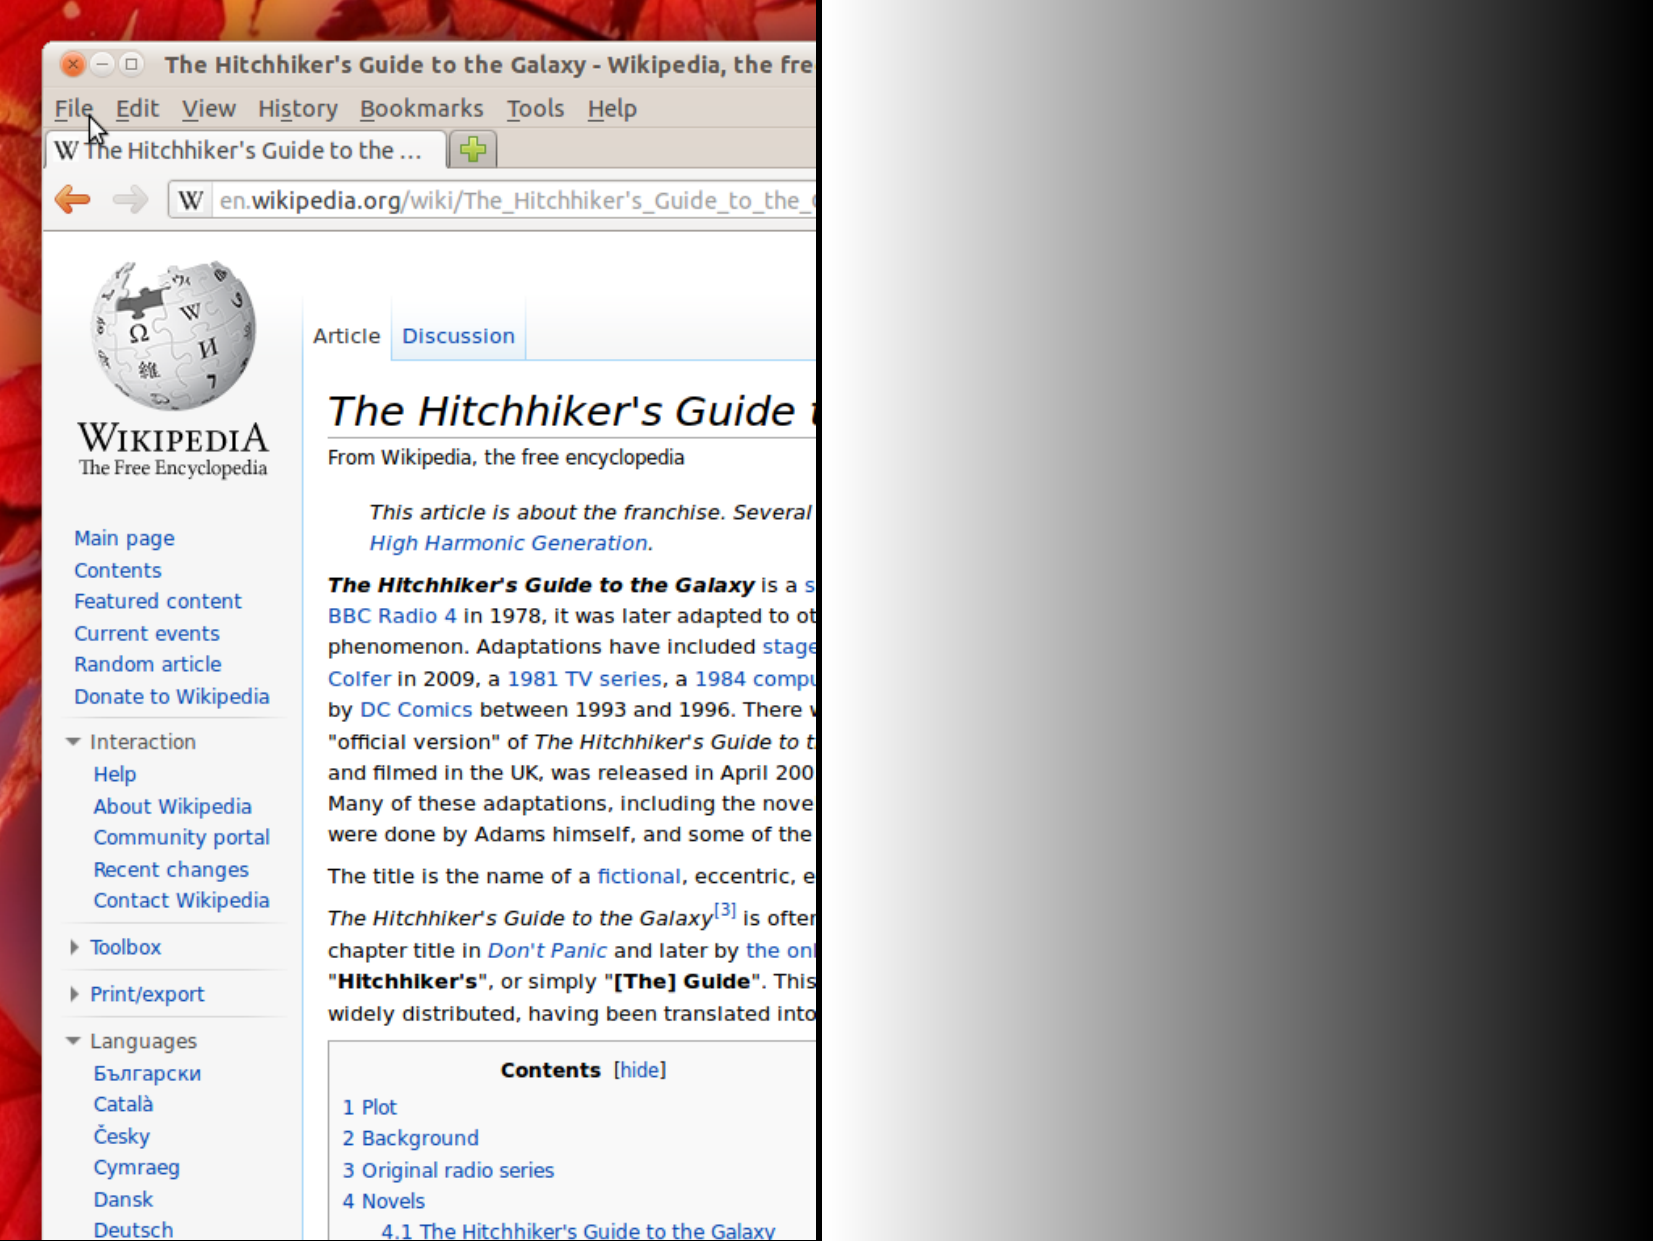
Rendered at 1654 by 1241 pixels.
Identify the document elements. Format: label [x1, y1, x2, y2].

picture [0, 0, 816, 1240]
